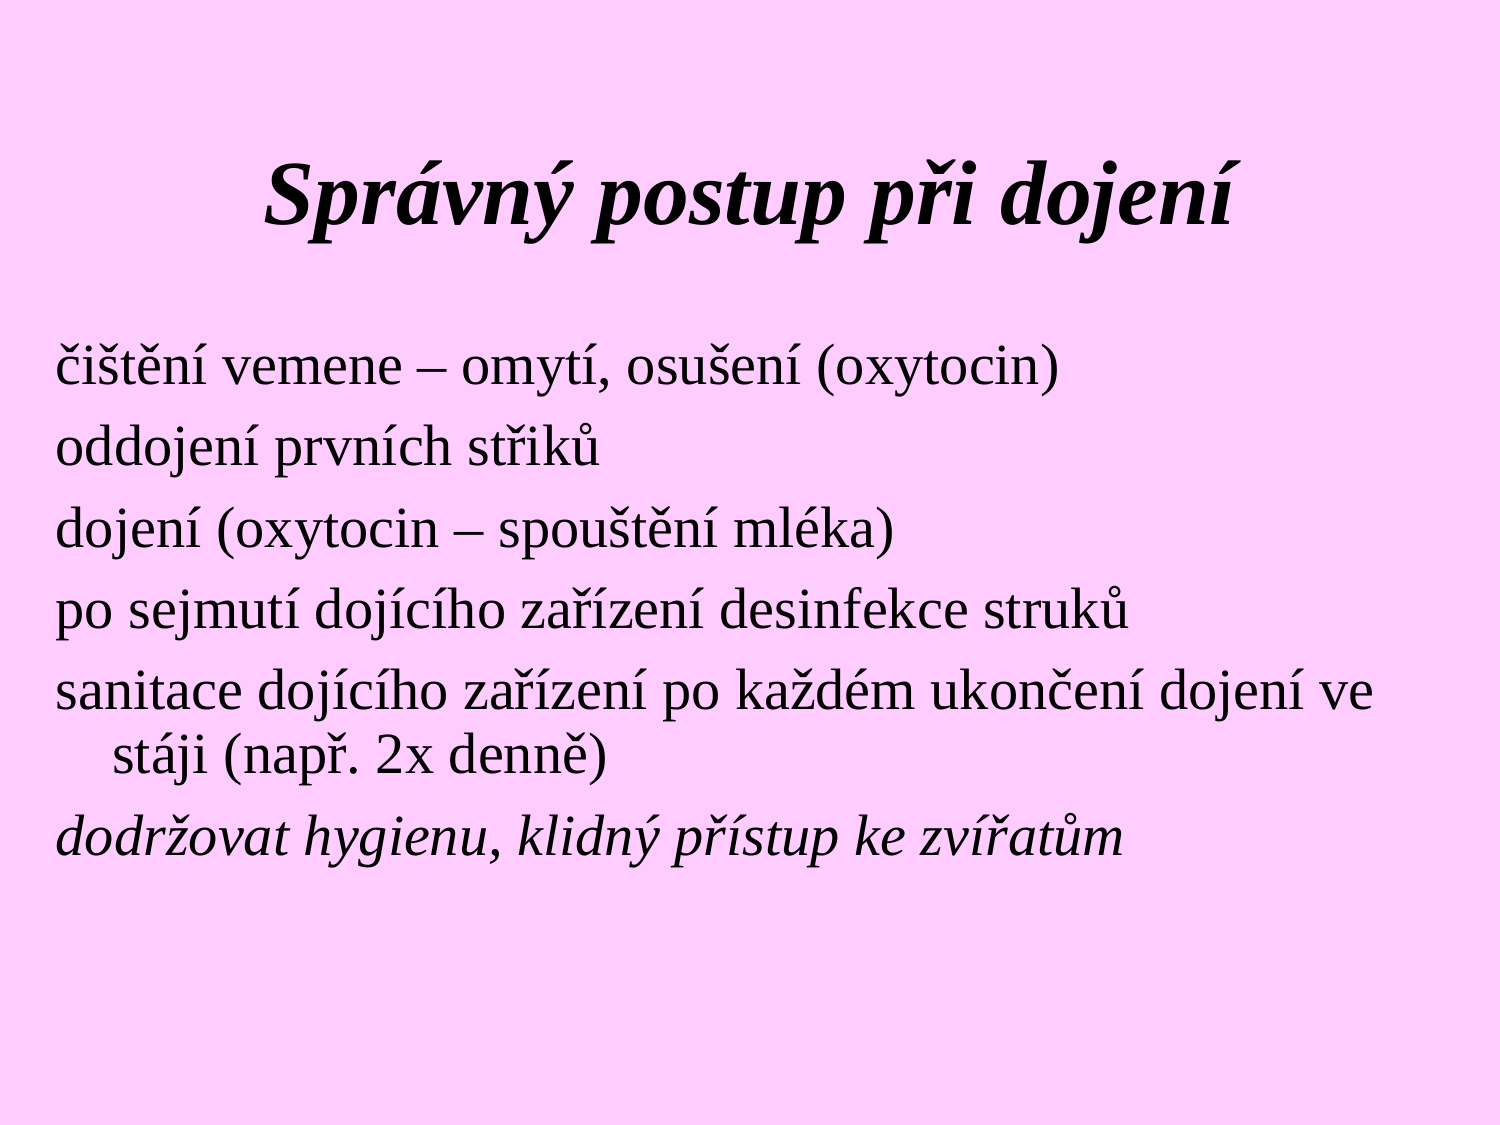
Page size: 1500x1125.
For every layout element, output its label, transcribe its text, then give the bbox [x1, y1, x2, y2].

title Správný postup při dojení [112, 99, 1388, 288]
list čištění vemene – omytí, osušení (oxytocin) oddojení prvních střiků dojení (oxytocin – spouštění mléka) po sejmutí dojícího zařízení desinfekce struků sanitace dojícího zařízení po každém ukončení dojení ve stáji (např. 2x denně) dodržovat hygienu, klidný přístup ke zvířatům [41, 324, 1459, 1095]
